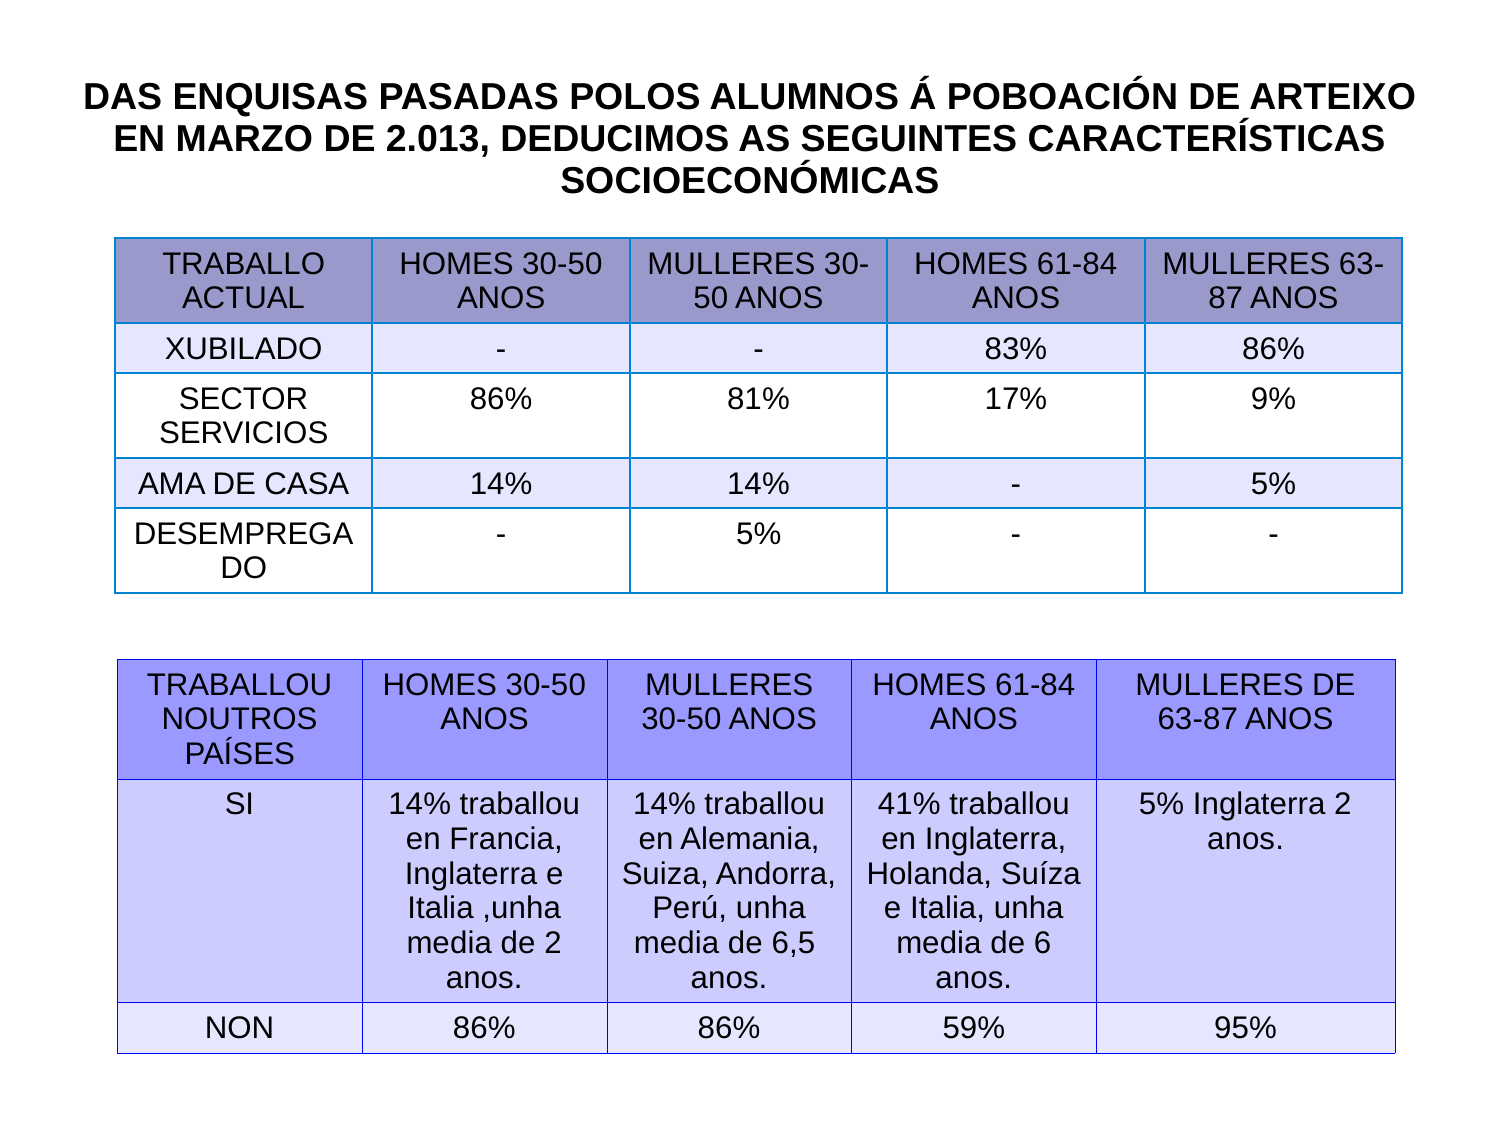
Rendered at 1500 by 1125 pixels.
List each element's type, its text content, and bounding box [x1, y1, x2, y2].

table_cell 83% [888, 324, 1144, 372]
table_cell 14% [631, 459, 886, 507]
table_cell 86% [373, 374, 629, 457]
table_cell DESEMPREGADO [116, 509, 371, 592]
table_cell - [1146, 509, 1401, 592]
table_cell NON [118, 1003, 362, 1053]
table_cell XUBILADO [116, 324, 371, 372]
table_cell 41% traballou en Inglaterra, Holanda, Suíza e Italia, unha media de 6 anos. [852, 780, 1096, 1002]
table_cell - [888, 509, 1144, 592]
table_cell 95% [1097, 1003, 1395, 1053]
table_cell - [373, 509, 629, 592]
table_header MULLERES 30-50 ANOS [608, 660, 851, 779]
table_cell - [631, 324, 886, 372]
table_cell 17% [888, 374, 1144, 457]
table_cell 14% traballou en Francia, Inglaterra e Italia ,unha media de 2 anos. [363, 780, 607, 1002]
table_cell 9% [1146, 374, 1401, 457]
table_header MULLERES 63-87 ANOS [1146, 239, 1401, 322]
table_cell 5% [1146, 459, 1401, 507]
table_cell 86% [608, 1003, 851, 1053]
table_header MULLERES DE 63-87 ANOS [1097, 660, 1395, 779]
table_cell 14% traballou en Alemania, Suiza, Andorra, Perú, unha media de 6,5 anos. [608, 780, 851, 1002]
table_cell 5% Inglaterra 2 anos. [1097, 780, 1395, 1002]
table_header HOMES 30-50 ANOS [373, 239, 629, 322]
title DAS ENQUISAS PASADAS POLOS ALUMNOS Á POBOACIÓN DE ARTEIXO EN MARZO DE 2.013, DEDUCIMOS AS SEGUINTES CARACTERÍSTICAS SOCIOECONÓMICAS [75, 45, 1426, 233]
table_header TRABALLO ACTUAL [116, 239, 371, 322]
table_header HOMES 61-84 ANOS [888, 239, 1144, 322]
table_cell 59% [852, 1003, 1096, 1053]
table_cell SI [118, 780, 362, 1002]
table_header HOMES 61-84 ANOS [852, 660, 1096, 779]
table_cell - [373, 324, 629, 372]
table_header HOMES 30-50 ANOS [363, 660, 607, 779]
table_cell - [888, 459, 1144, 507]
table_cell AMA DE CASA [116, 459, 371, 507]
table_header MULLERES 30-50 ANOS [631, 239, 886, 322]
table_header TRABALLOU NOUTROS PAÍSES [118, 660, 362, 779]
table_cell SECTOR SERVICIOS [116, 374, 371, 457]
table_cell 5% [631, 509, 886, 592]
table_cell 81% [631, 374, 886, 457]
table_cell 86% [363, 1003, 607, 1053]
table_cell 86% [1146, 324, 1401, 372]
table_cell 14% [373, 459, 629, 507]
